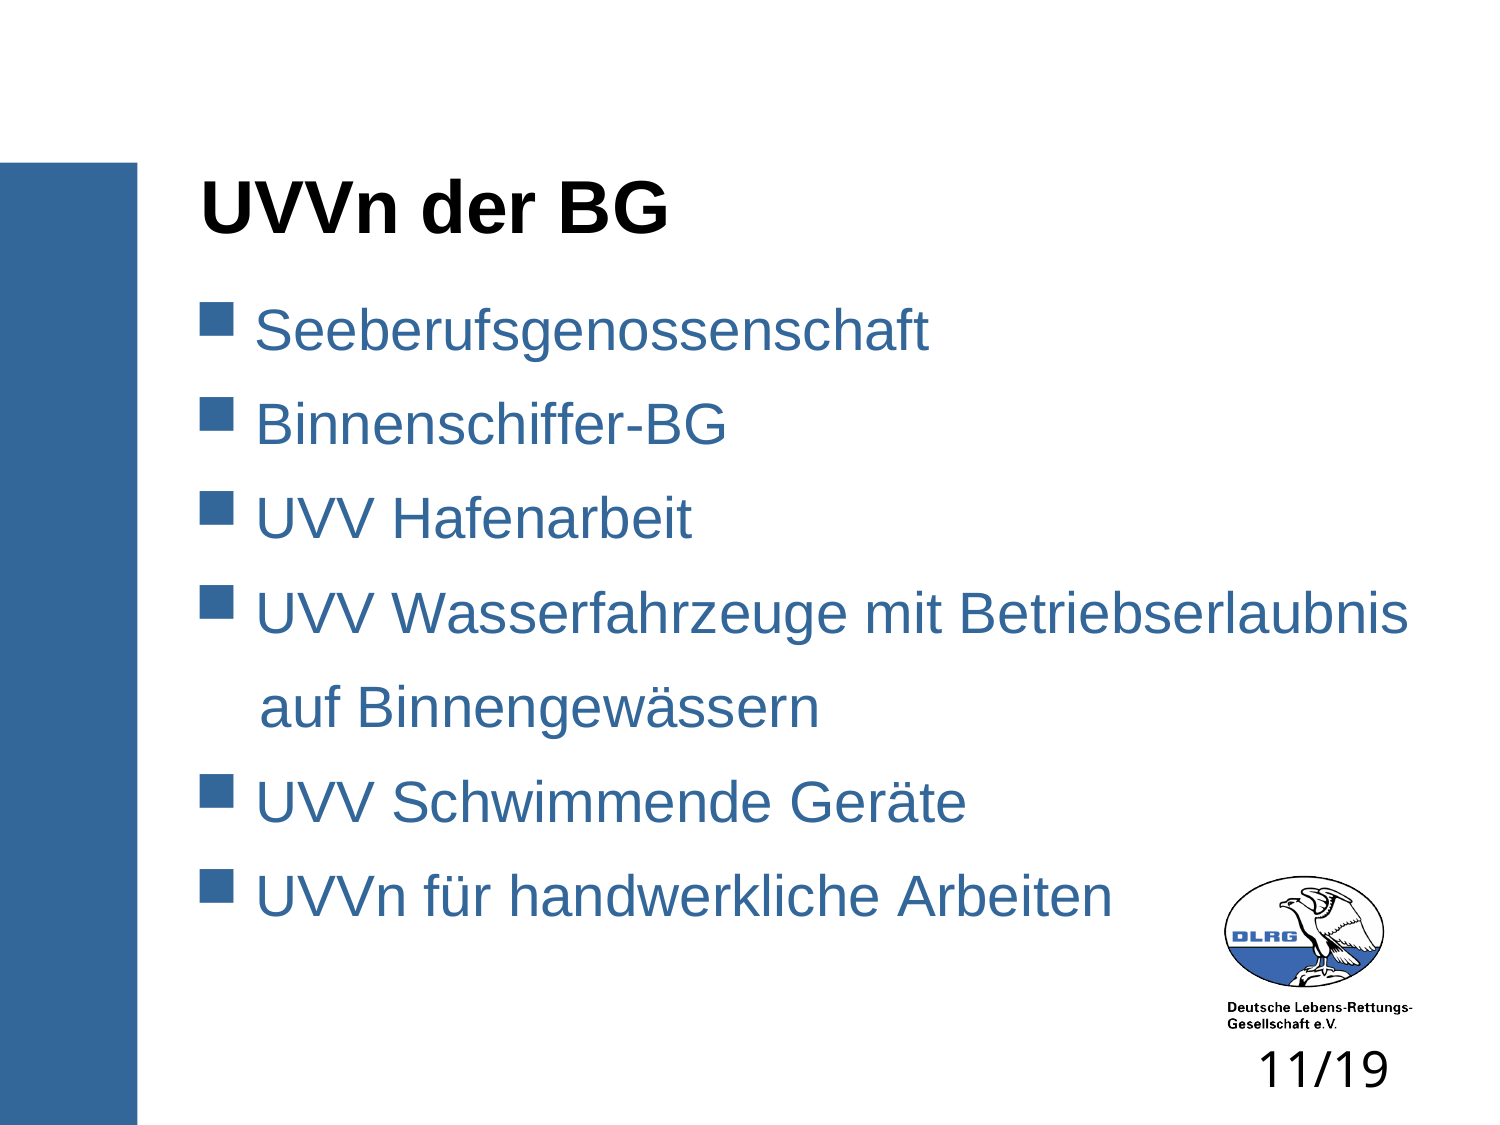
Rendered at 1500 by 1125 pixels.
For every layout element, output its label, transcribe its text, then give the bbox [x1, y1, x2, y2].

text_box <Nummer>/19 [1241, 1030, 1500, 1106]
text_box UVVn der BG [185, 151, 686, 257]
picture [1224, 975, 1413, 1030]
text_box Seeberufsgenossenschaft Binnenschiffer-BG UVV Hafenarbeit UVV Wasserfahrzeuge mit Betriebserlaubnis auf Binnengewässern UVV Schwimmende Geräte UVVn für handwerkliche Arbeiten [180, 259, 1455, 975]
